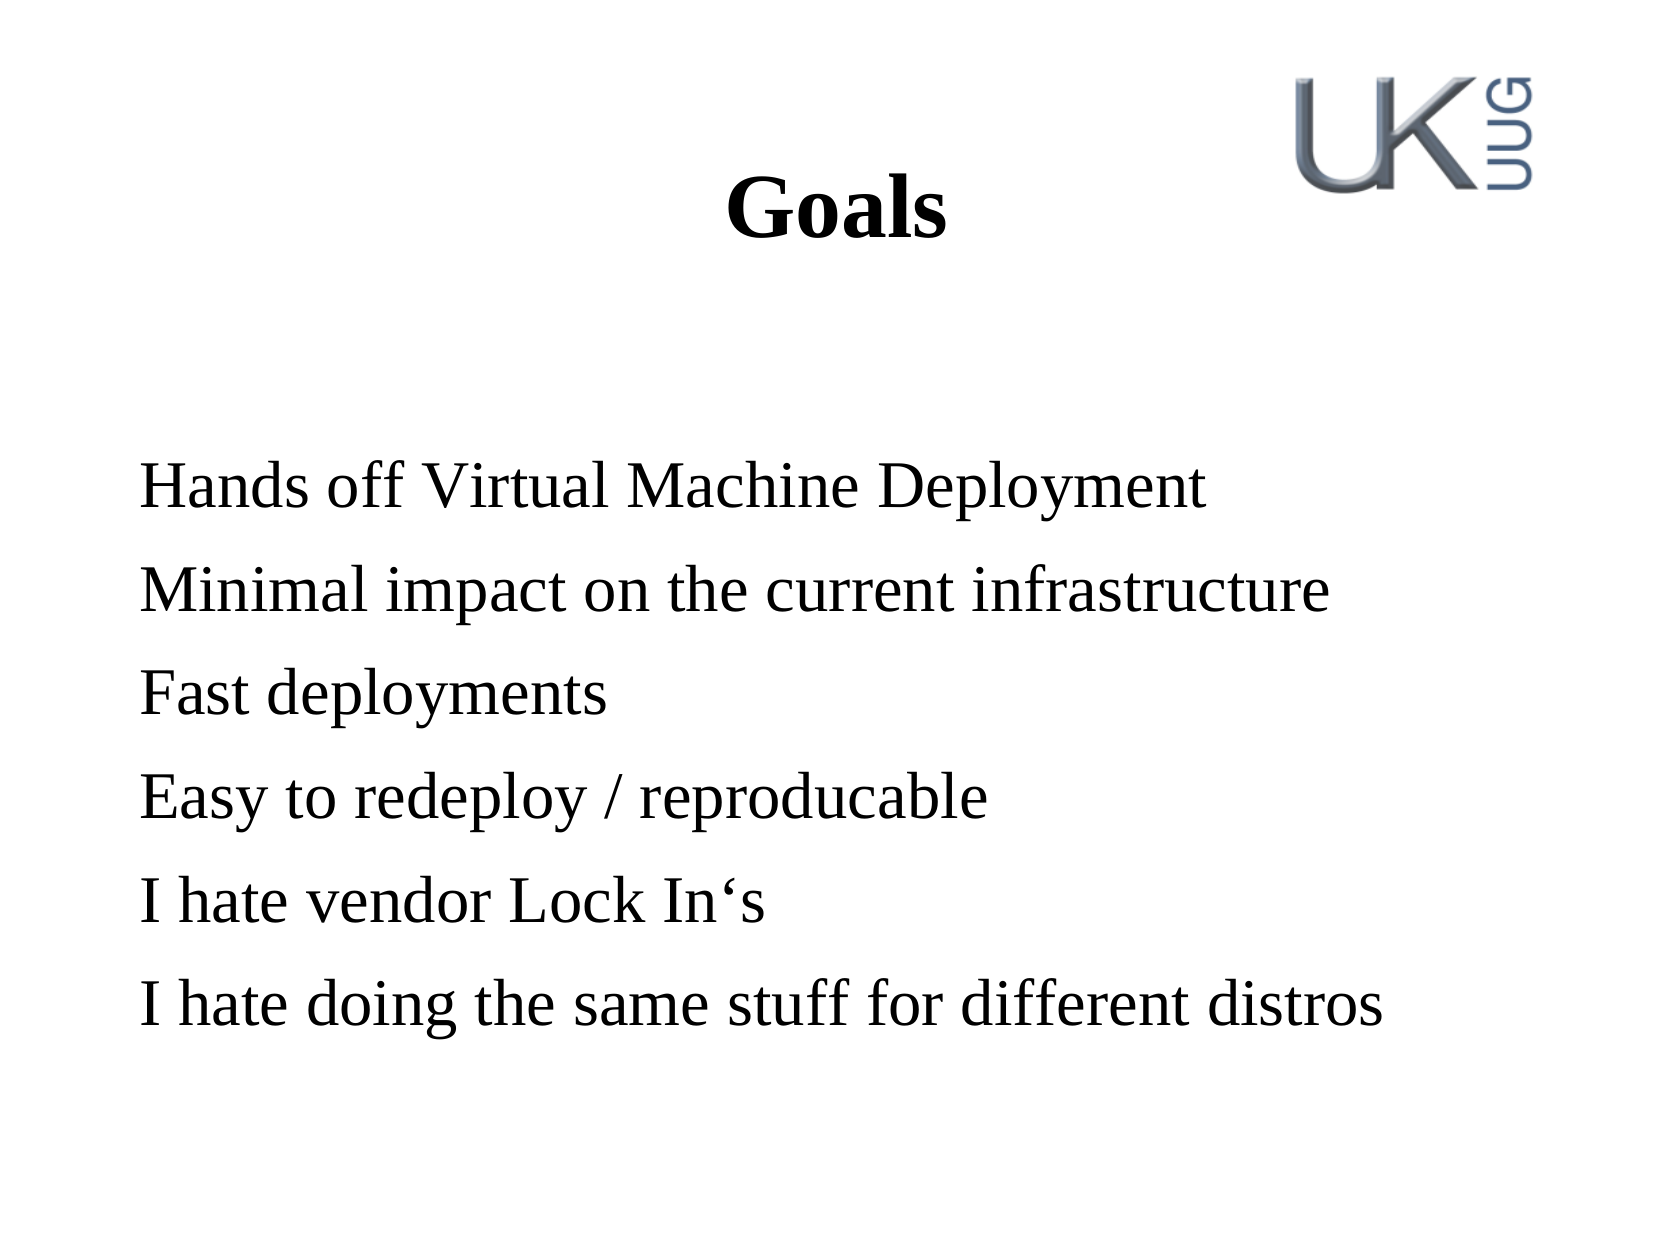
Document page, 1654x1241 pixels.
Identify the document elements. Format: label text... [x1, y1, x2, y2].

title Goals [121, 102, 1534, 311]
picture [1289, 74, 1538, 196]
list Hands off Virtual Machine Deployment Minimal impact on the current infrastructure Fast deployments Easy to redeploy / reproducable I hate vendor Lock In‘s I hate doing the same stuff for different distros [121, 344, 1534, 1241]
